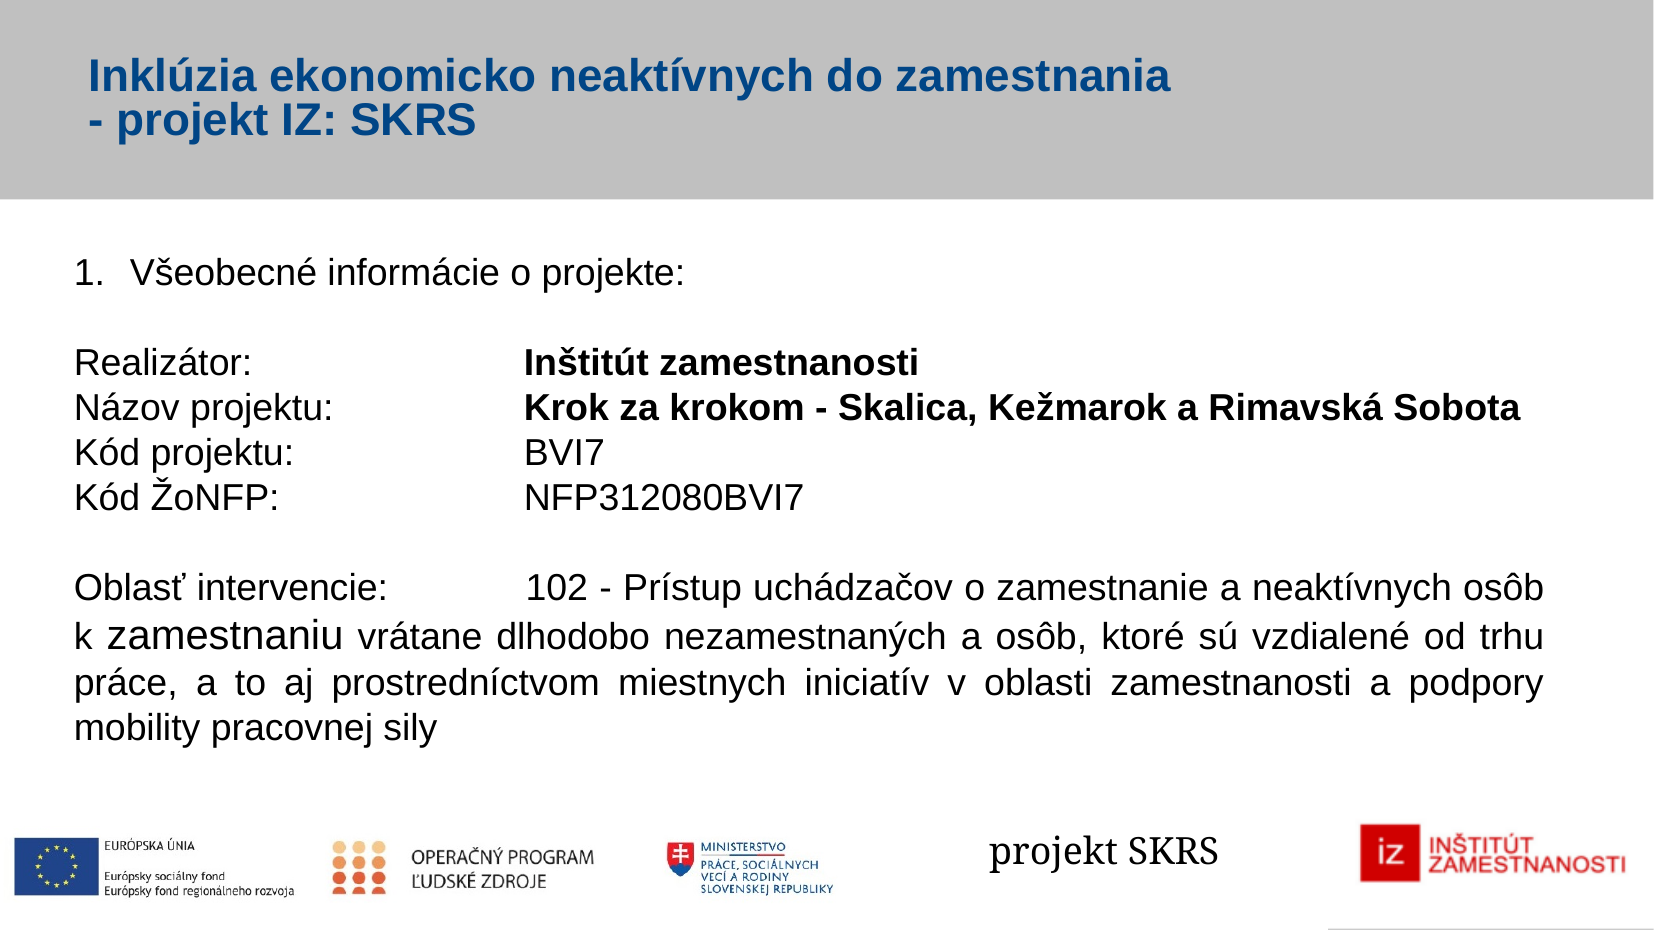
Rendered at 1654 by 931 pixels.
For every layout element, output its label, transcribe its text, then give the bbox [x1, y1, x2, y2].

picture [0, 826, 857, 907]
picture [1328, 775, 1654, 931]
text_box Všeobecné informácie o projekte: Realizátor: Inštitút zamestnanosti Názov projektu: Krok za krokom - Skalica, Kežmarok a Rimavská Sobota Kód projektu: BVI7 Kód ŽoNFP: NFP312080BVI7 Oblasť intervencie: 102 - Prístup uchádzačov o zamestnanie a neaktívnych osôb k zamestnaniu vrátane dlhodobo nezamestnaných a osôb, ktoré sú vzdialené od trhu práce, a to aj prostredníctvom miestnych iniciatív v oblasti zamestnanosti a podpory mobility pracovnej sily [58, 240, 1560, 756]
title Inklúzia ekonomicko neaktívnych do zamestnania - projekt IZ: SKRS [88, 22, 1565, 178]
list [29, 221, 1533, 808]
